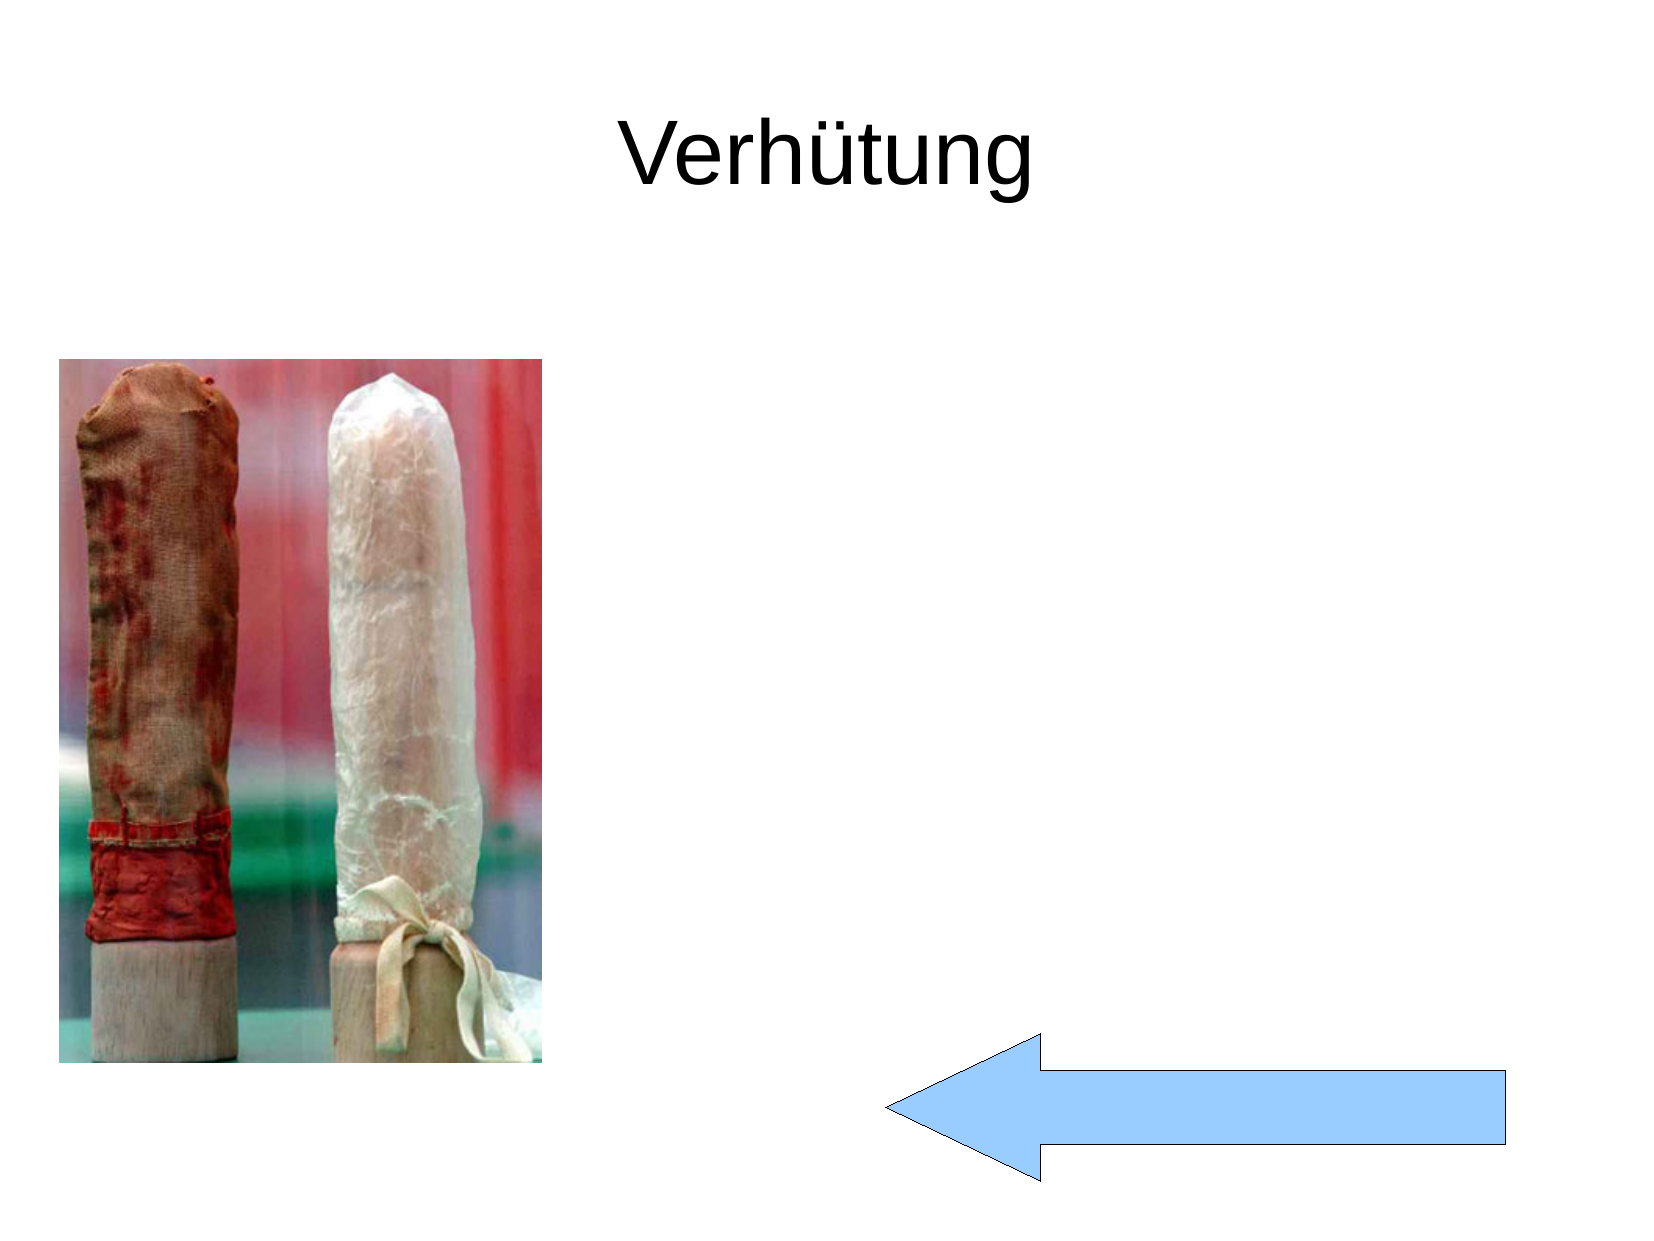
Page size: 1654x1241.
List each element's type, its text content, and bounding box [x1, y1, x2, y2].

title Verhütung [82, 56, 1571, 250]
text_box [885, 1033, 1506, 1182]
picture [59, 359, 542, 1063]
